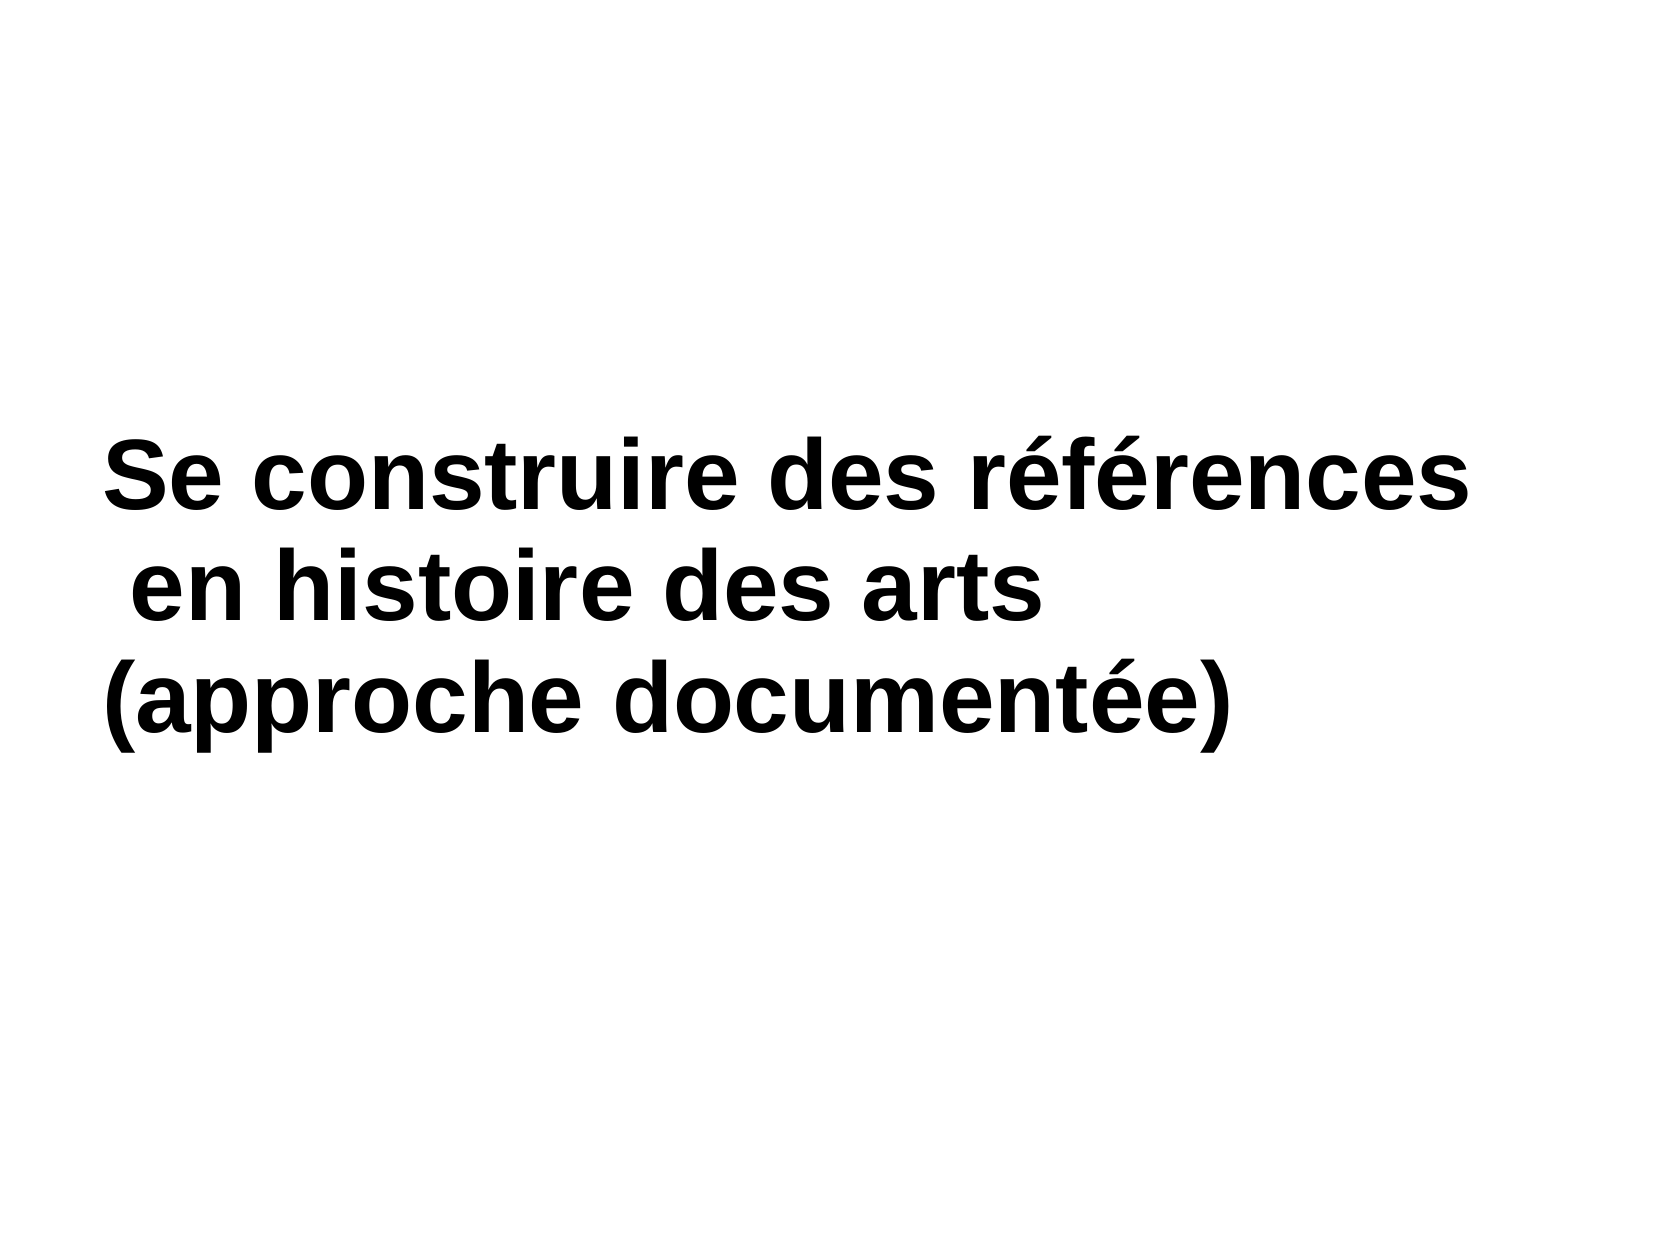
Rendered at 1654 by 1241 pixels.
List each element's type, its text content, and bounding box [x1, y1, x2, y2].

text_box Se construire des références en histoire des arts (approche documentée) [87, 411, 1489, 762]
